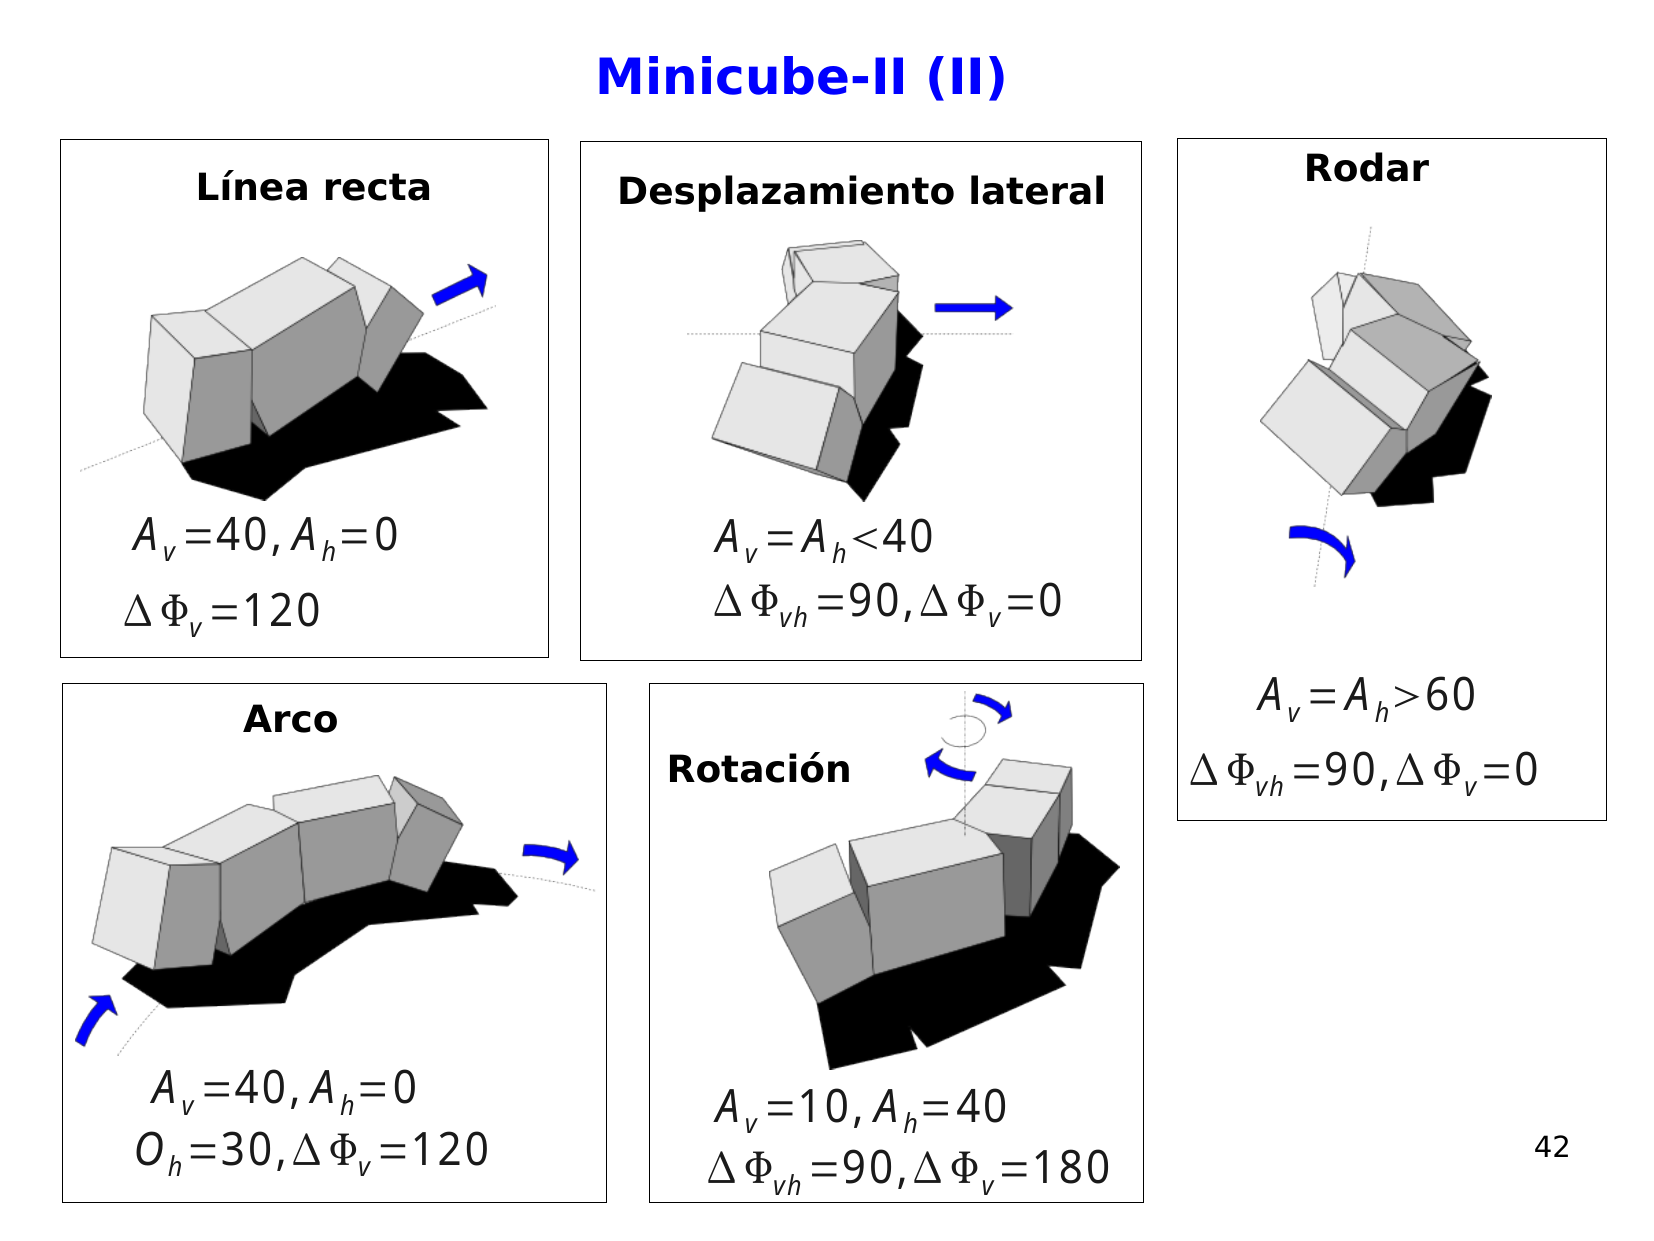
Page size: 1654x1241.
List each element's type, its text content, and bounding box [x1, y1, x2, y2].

chart [1178, 741, 1553, 804]
picture [769, 691, 1120, 1070]
chart [702, 509, 948, 571]
picture [75, 775, 597, 1056]
text_box Arco [228, 690, 354, 750]
text_box Rodar [1289, 139, 1445, 199]
chart [112, 583, 334, 645]
text_box Línea recta [180, 158, 448, 217]
text_box Minicube-II (II) [580, 40, 1024, 115]
picture [80, 257, 496, 501]
chart [123, 1060, 503, 1184]
chart [120, 507, 411, 569]
chart [702, 573, 1077, 635]
text_box Rotación [651, 740, 868, 799]
chart [1245, 667, 1491, 729]
chart [696, 1078, 1125, 1202]
picture [687, 240, 1014, 503]
picture [1260, 226, 1492, 587]
text_box Desplazamiento lateral [602, 162, 1122, 221]
